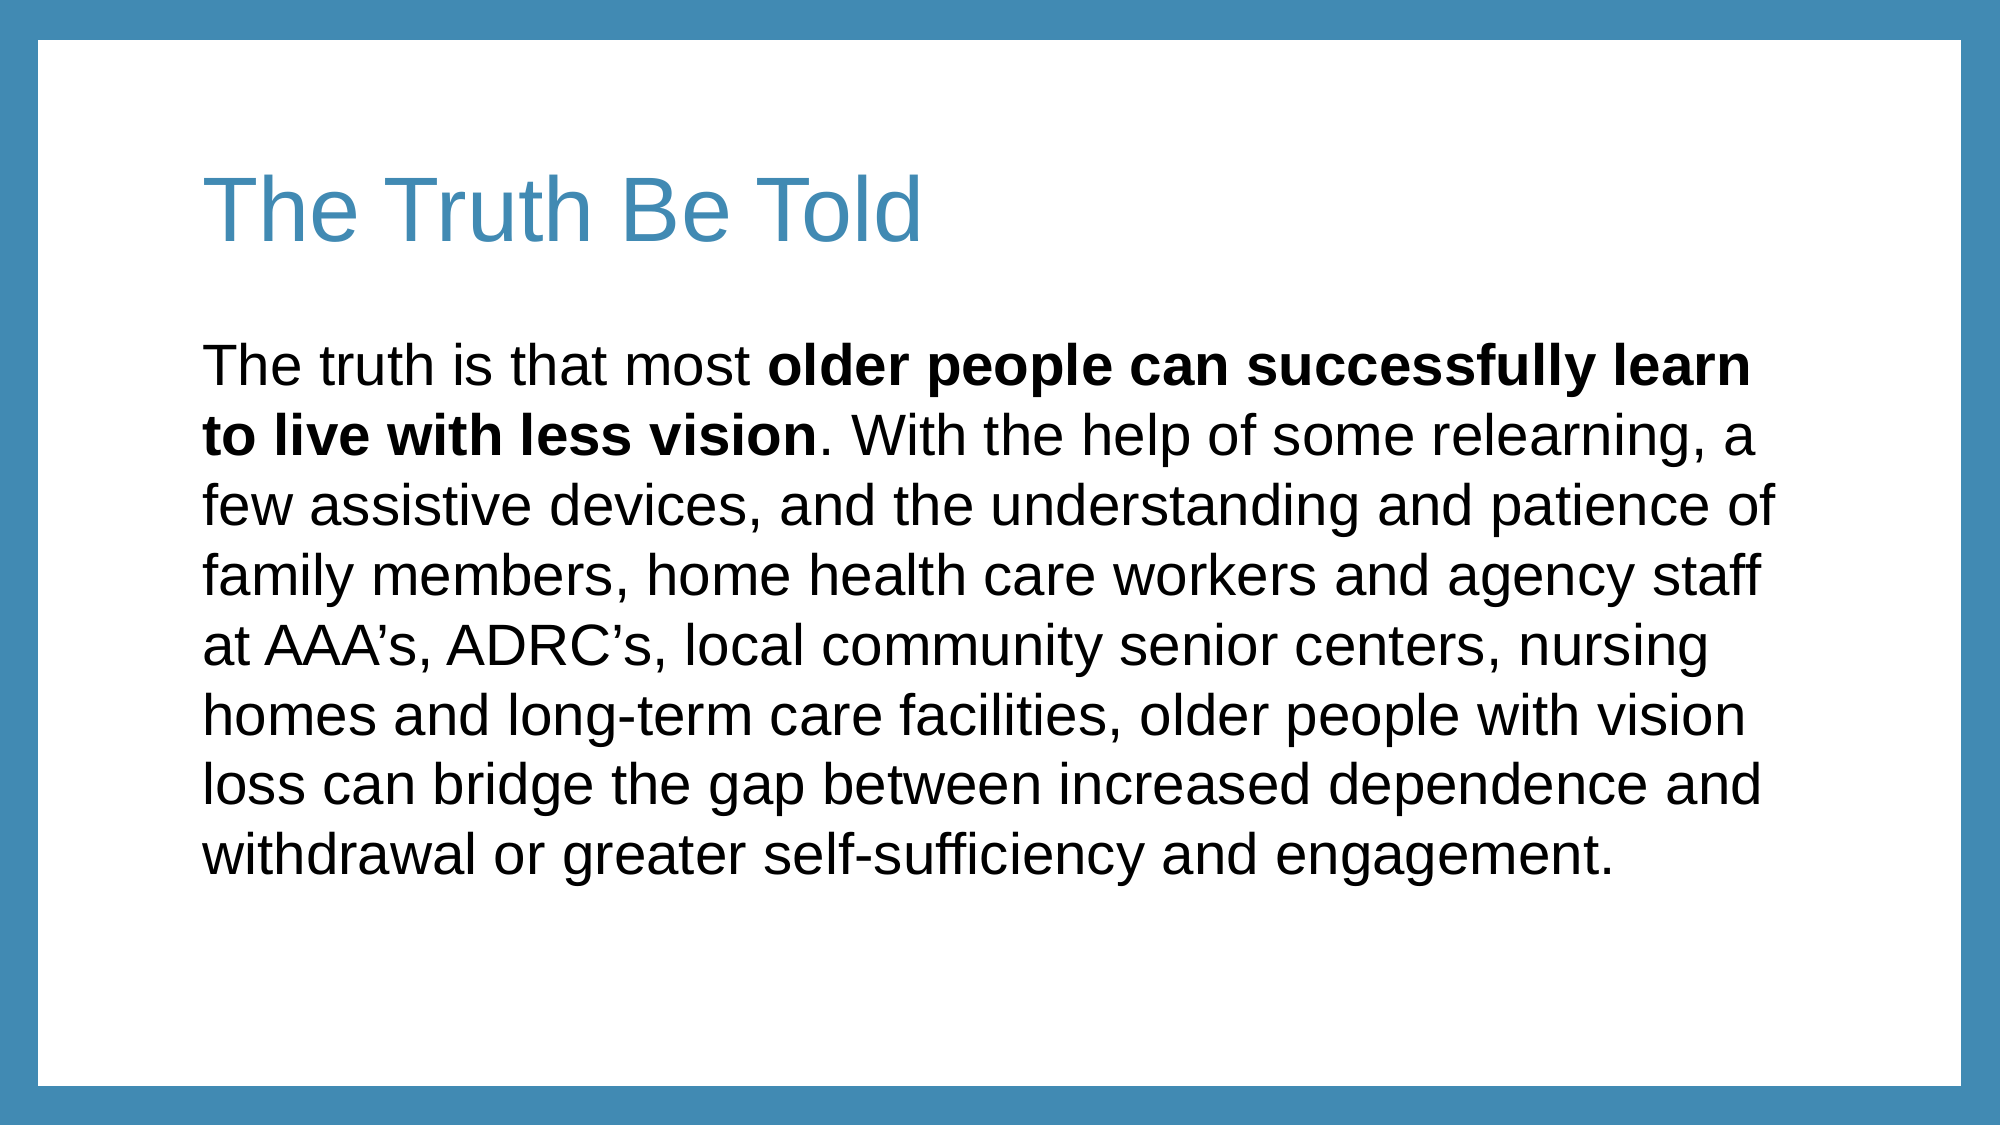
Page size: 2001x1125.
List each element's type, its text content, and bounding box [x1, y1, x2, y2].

title The Truth Be Told [187, 99, 1808, 319]
list The truth is that most older people can successfully learn to live with less vision. With the help of some relearning, a few assistive devices, and the understanding and patience of family members, home health care workers and agency staff at AAA’s, ADRC’s, local community senior centers, nursing homes and long-term care facilities, older people with vision loss can bridge the gap between increased dependence and withdrawal or greater self-sufficiency and engagement. [187, 319, 1808, 983]
